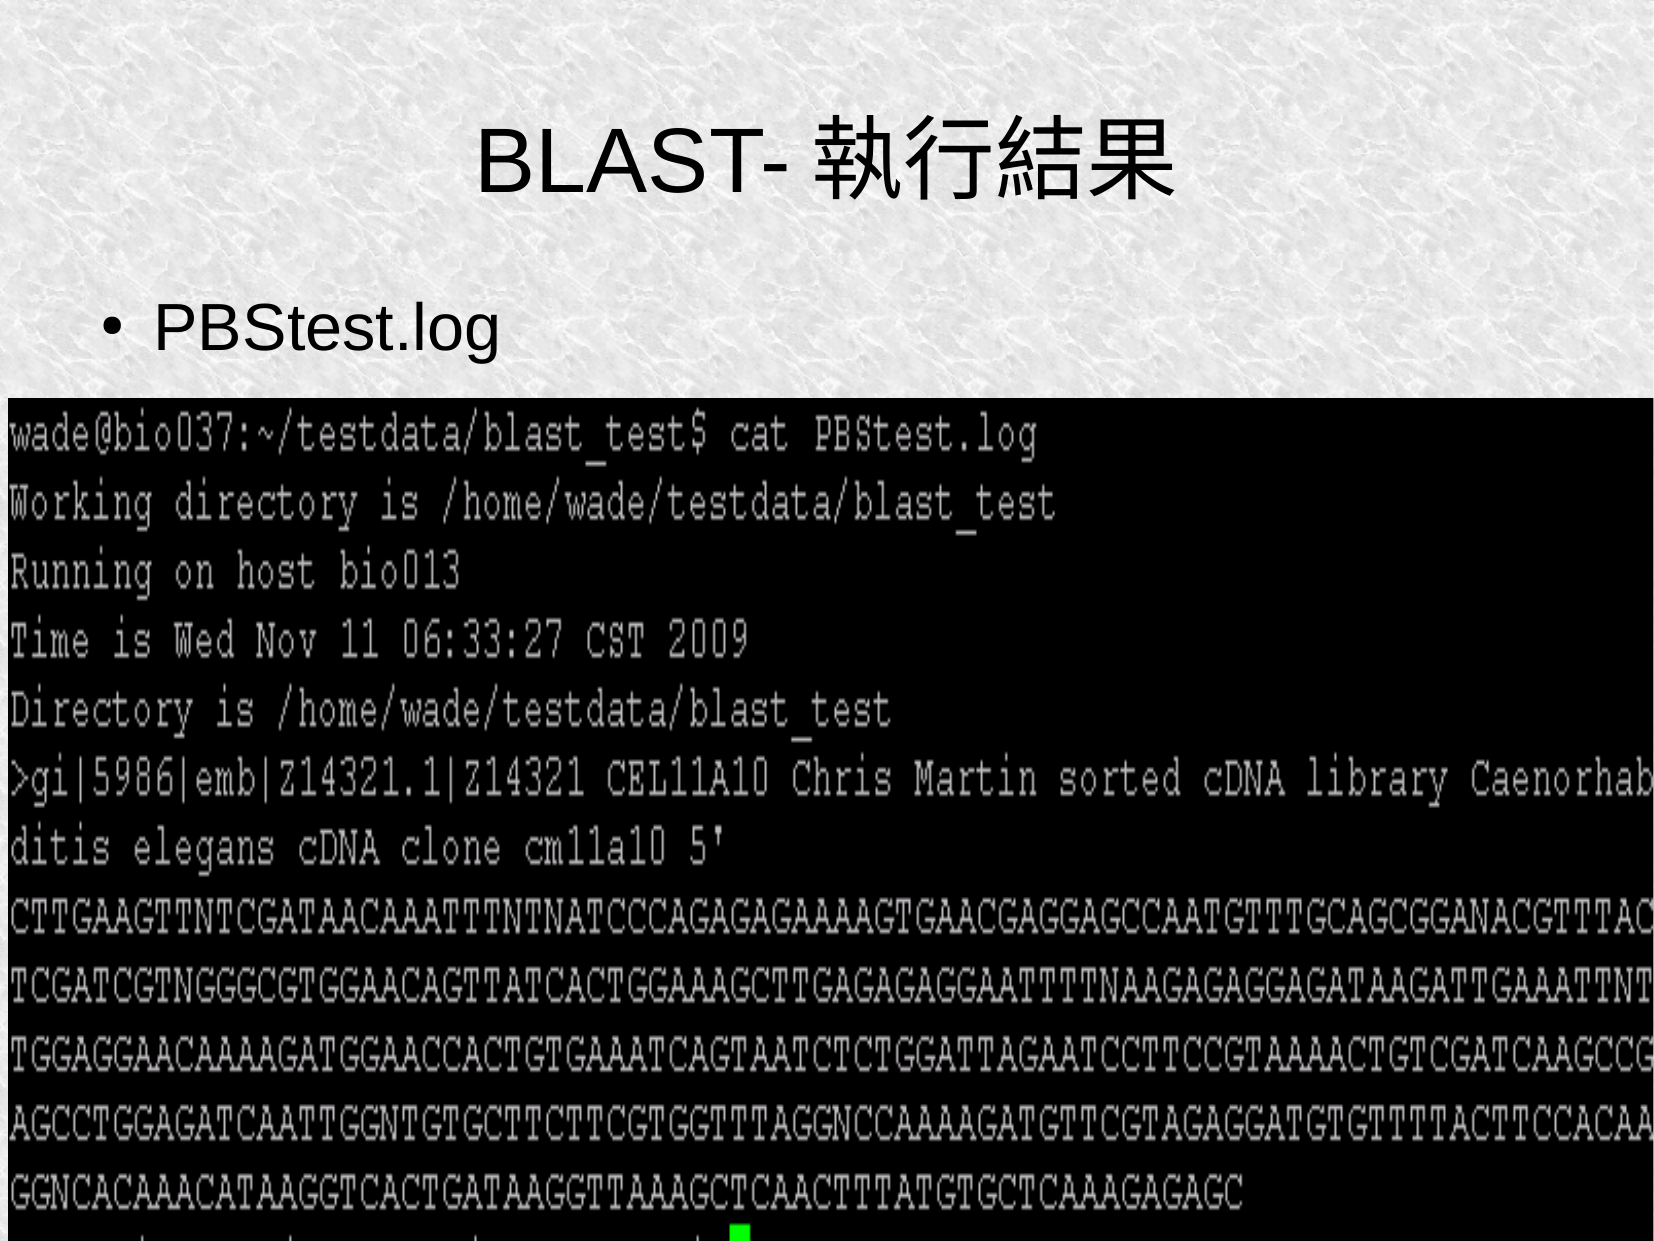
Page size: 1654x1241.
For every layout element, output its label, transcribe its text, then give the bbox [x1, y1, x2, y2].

title BLAST-執行結果 [82, 56, 1571, 250]
picture [0, 0, 1654, 1241]
list PBStest.log [82, 290, 1571, 398]
